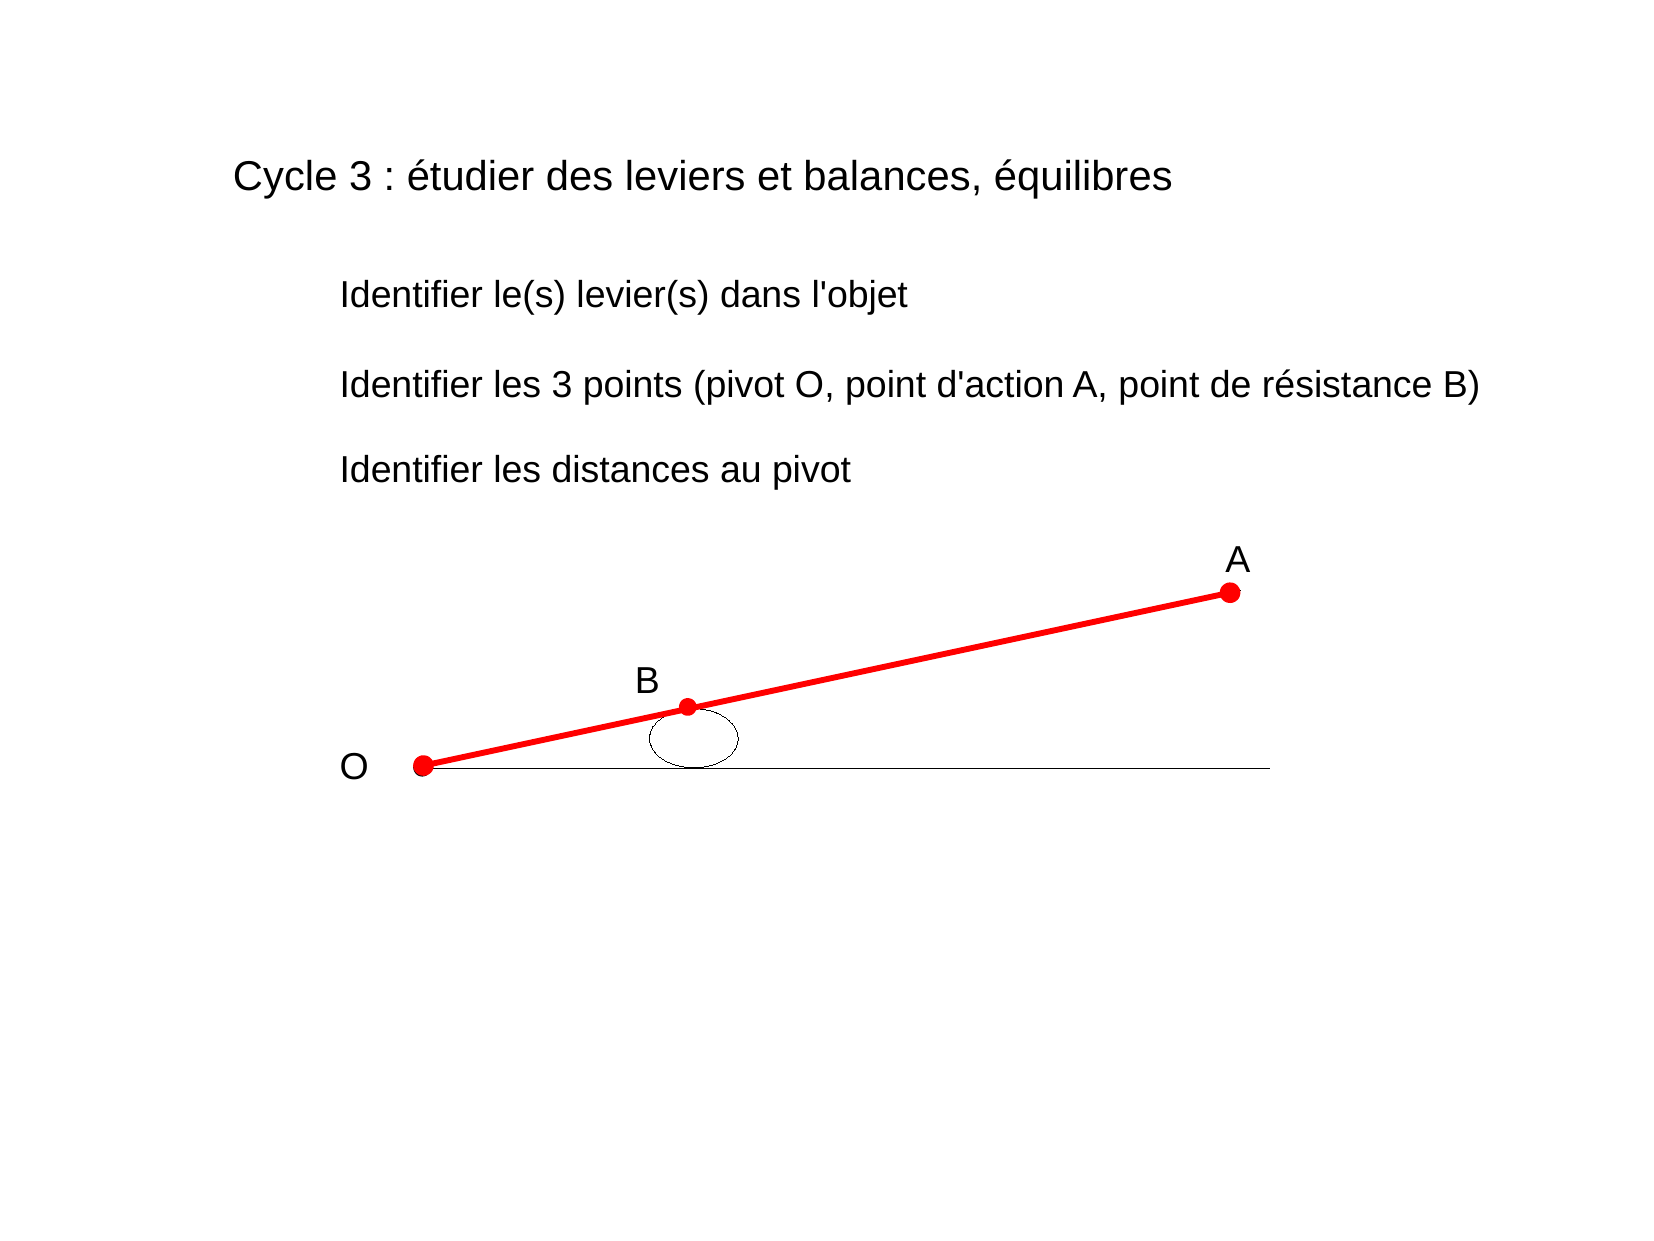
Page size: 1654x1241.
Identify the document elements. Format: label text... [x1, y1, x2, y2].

text_box B [620, 651, 739, 709]
text_box A [1210, 531, 1329, 589]
text_box O [324, 738, 414, 796]
text_box Cycle 3 : étudier des leviers et balances, équilibres [206, 145, 1211, 207]
text_box Identifier le(s) levier(s) dans l'objet [324, 265, 1359, 323]
text_box Identifier les 3 points (pivot O, point d'action A, point de résistance B) [324, 356, 1536, 414]
text_box Identifier les distances au pivot [324, 441, 886, 499]
